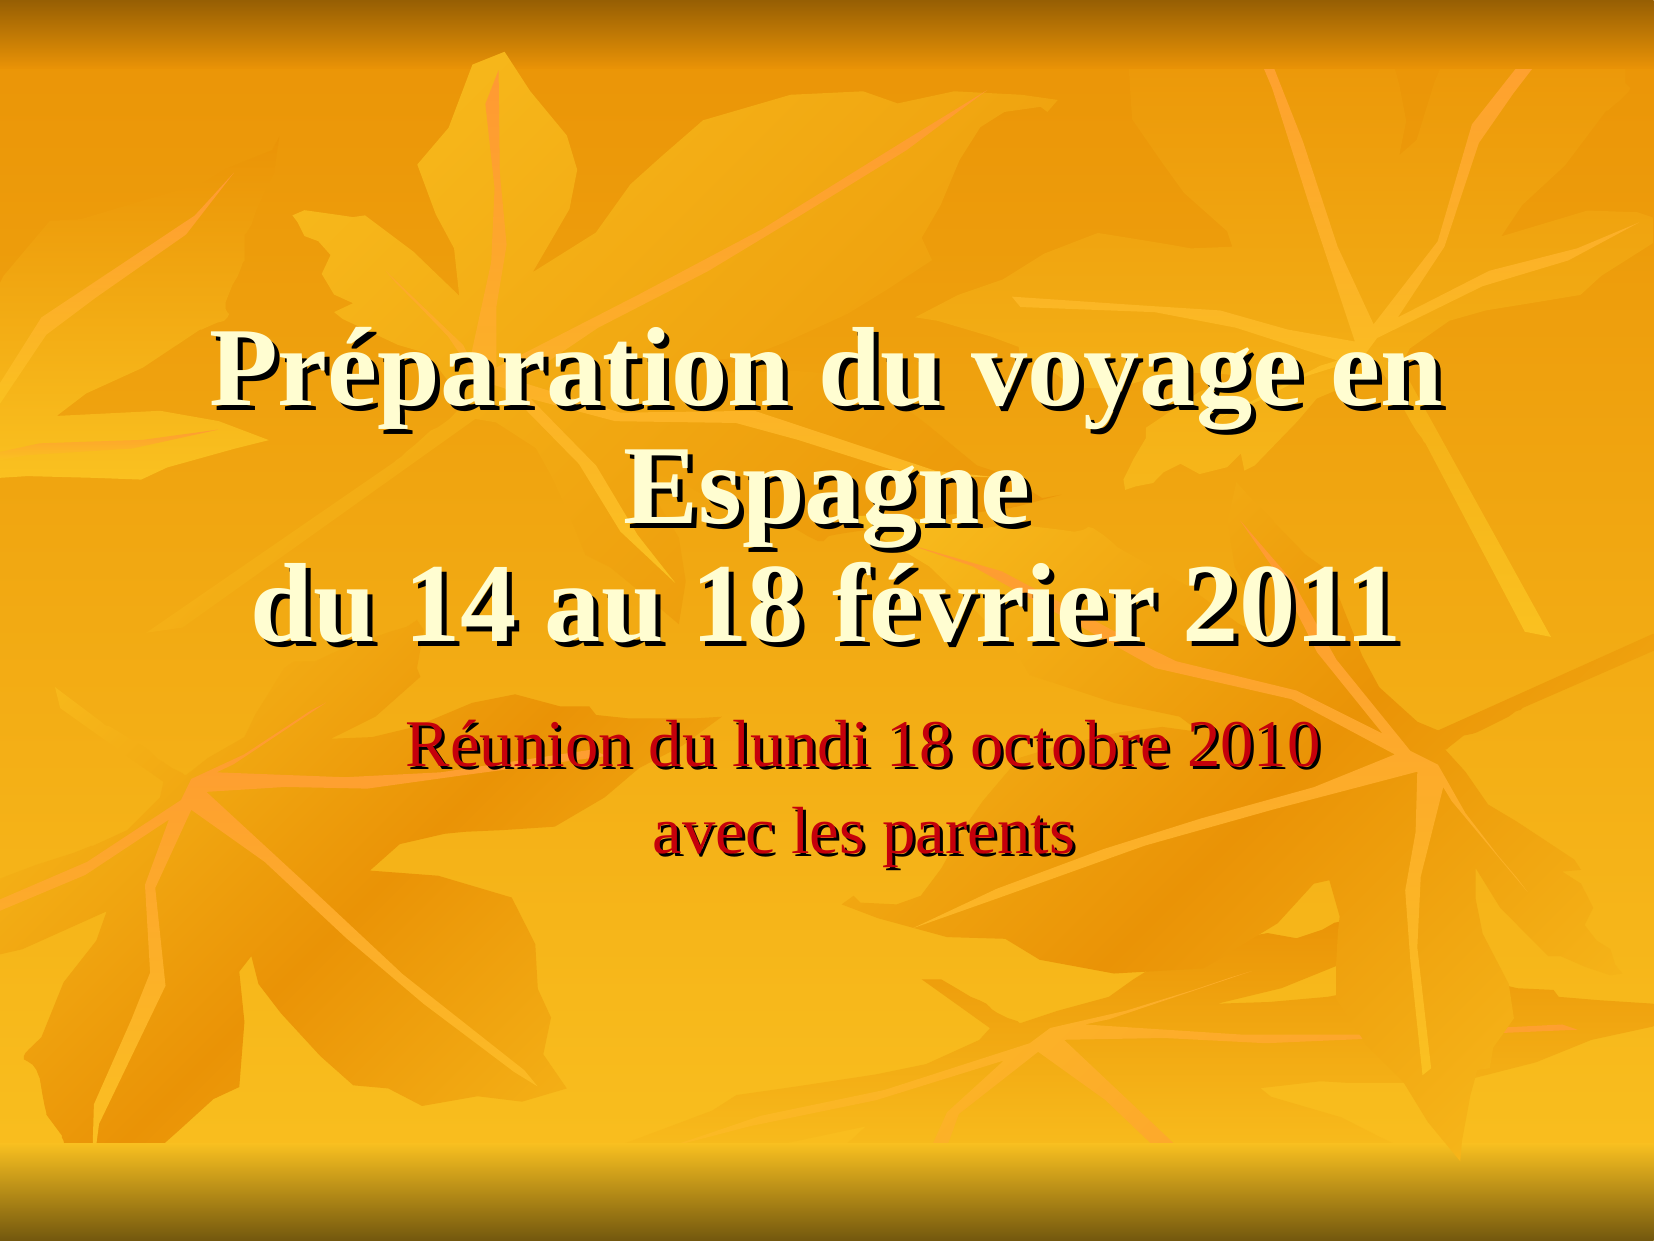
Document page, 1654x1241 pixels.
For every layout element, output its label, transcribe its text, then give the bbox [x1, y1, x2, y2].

subtitle Réunion du lundi 18 octobre 2010 avec les parents [248, 702, 1406, 1021]
title Préparation du voyage en Espagne du 14 au 18 février 2011 [124, 256, 1530, 720]
